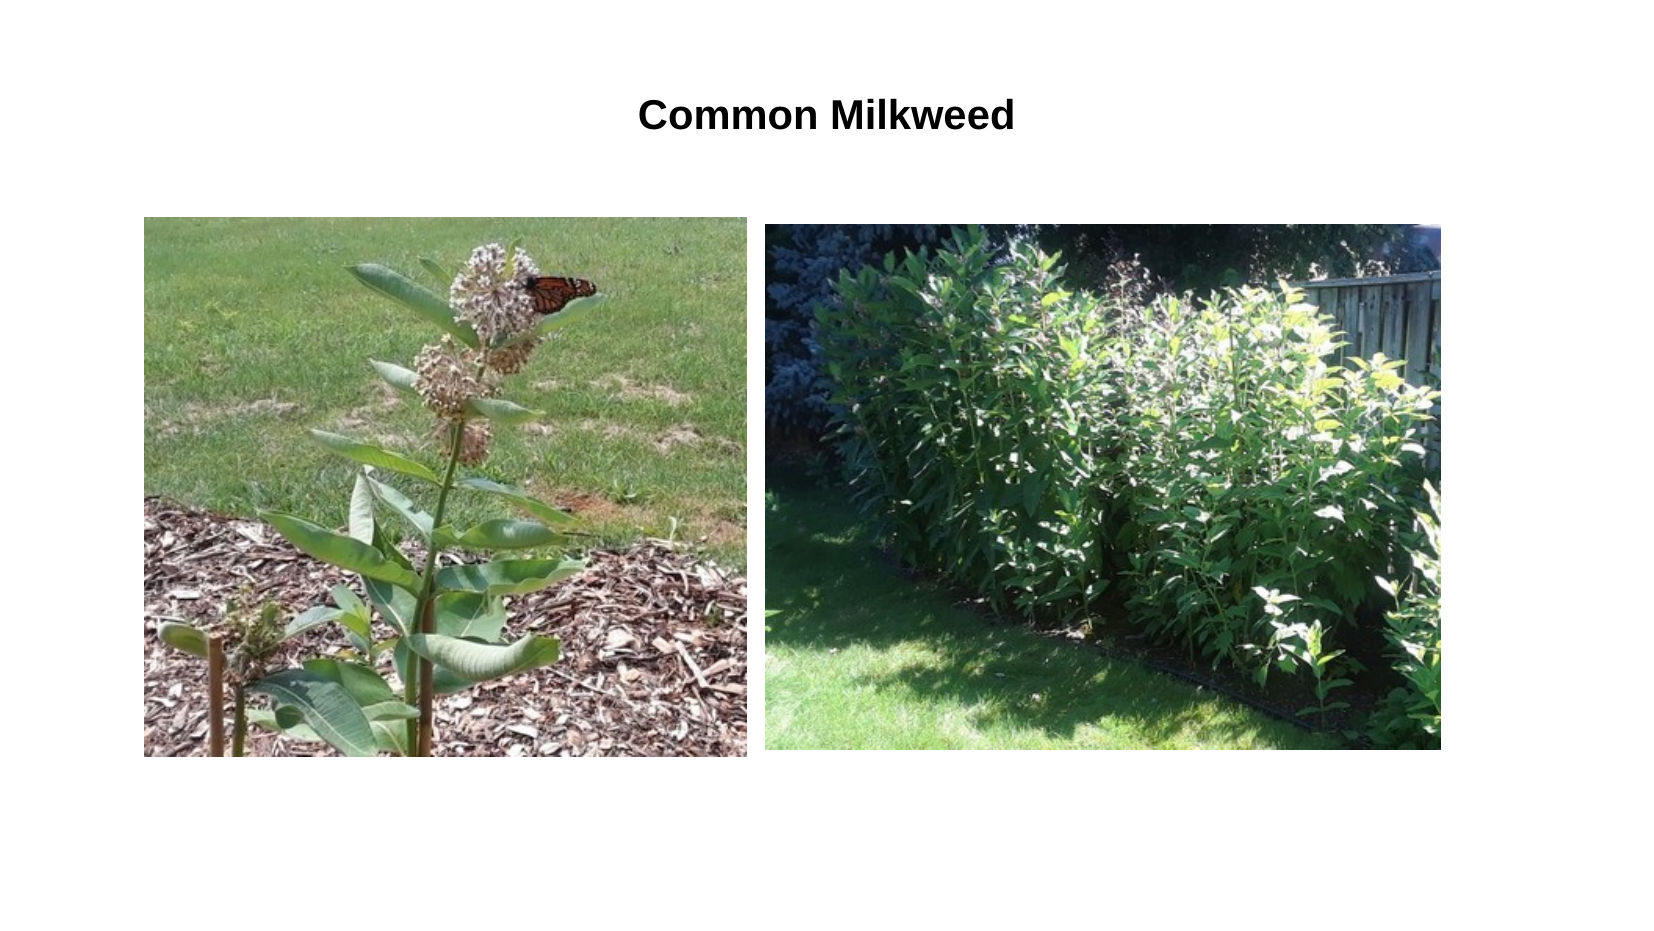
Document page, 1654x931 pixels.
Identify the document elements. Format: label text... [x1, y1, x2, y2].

picture [144, 217, 747, 758]
picture [765, 224, 1441, 751]
title Common Milkweed [82, 37, 1571, 193]
